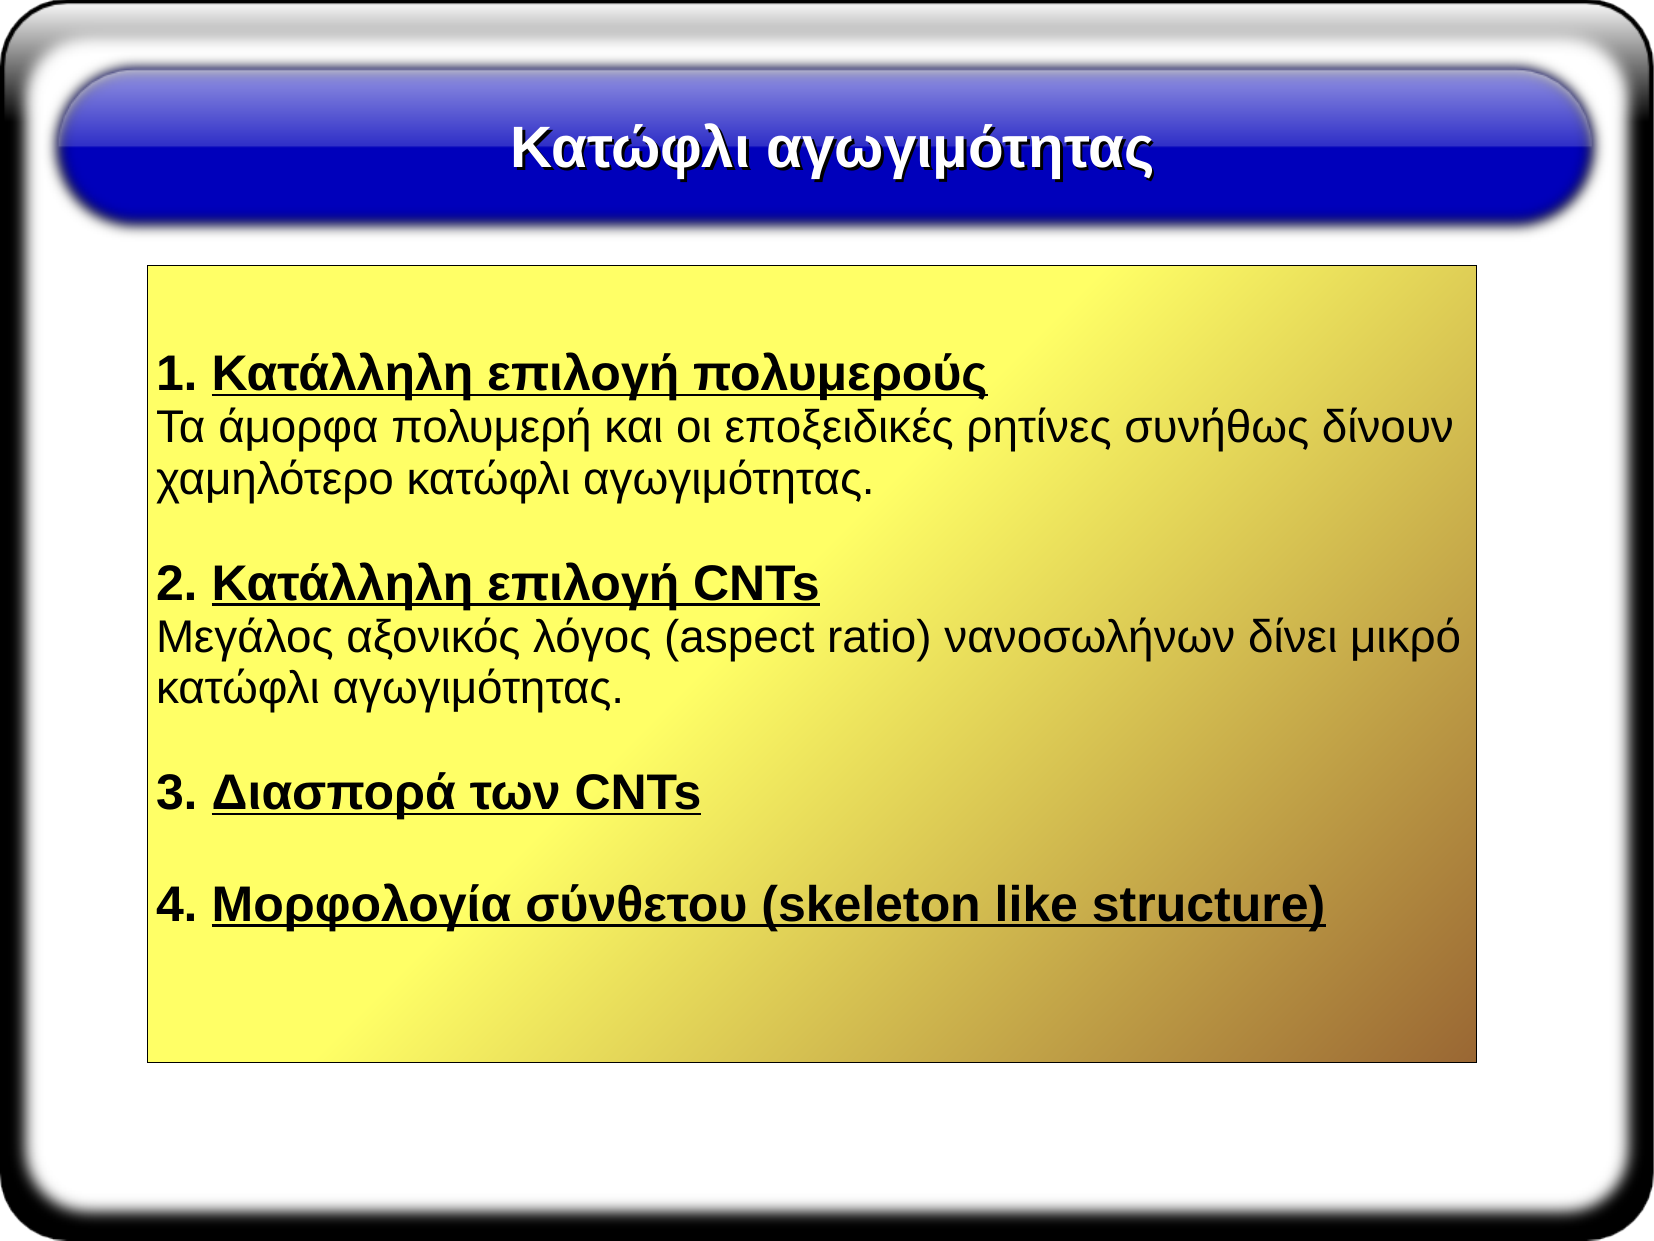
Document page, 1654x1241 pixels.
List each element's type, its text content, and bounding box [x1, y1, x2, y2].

text_box 1. Κατάλληλη επιλογή πολυμερούς Τα άμορφα πολυμερή και οι εποξειδικές ρητίνες συνήθως δίνουν χαμηλότερο κατώφλι αγωγιμότητας. 2. Κατάλληλη επιλογή CNTs Μεγάλος αξονικός λόγος (aspect ratio) νανοσωλήνων δίνει μικρό κατώφλι αγωγιμότητας. 3. Διασπορά των CNTs 4. Μορφολογία σύνθετου (skeleton like structure) [147, 265, 1477, 1063]
title Κατώφλι αγωγιμότητας [88, 59, 1577, 237]
picture [0, 0, 1654, 1241]
